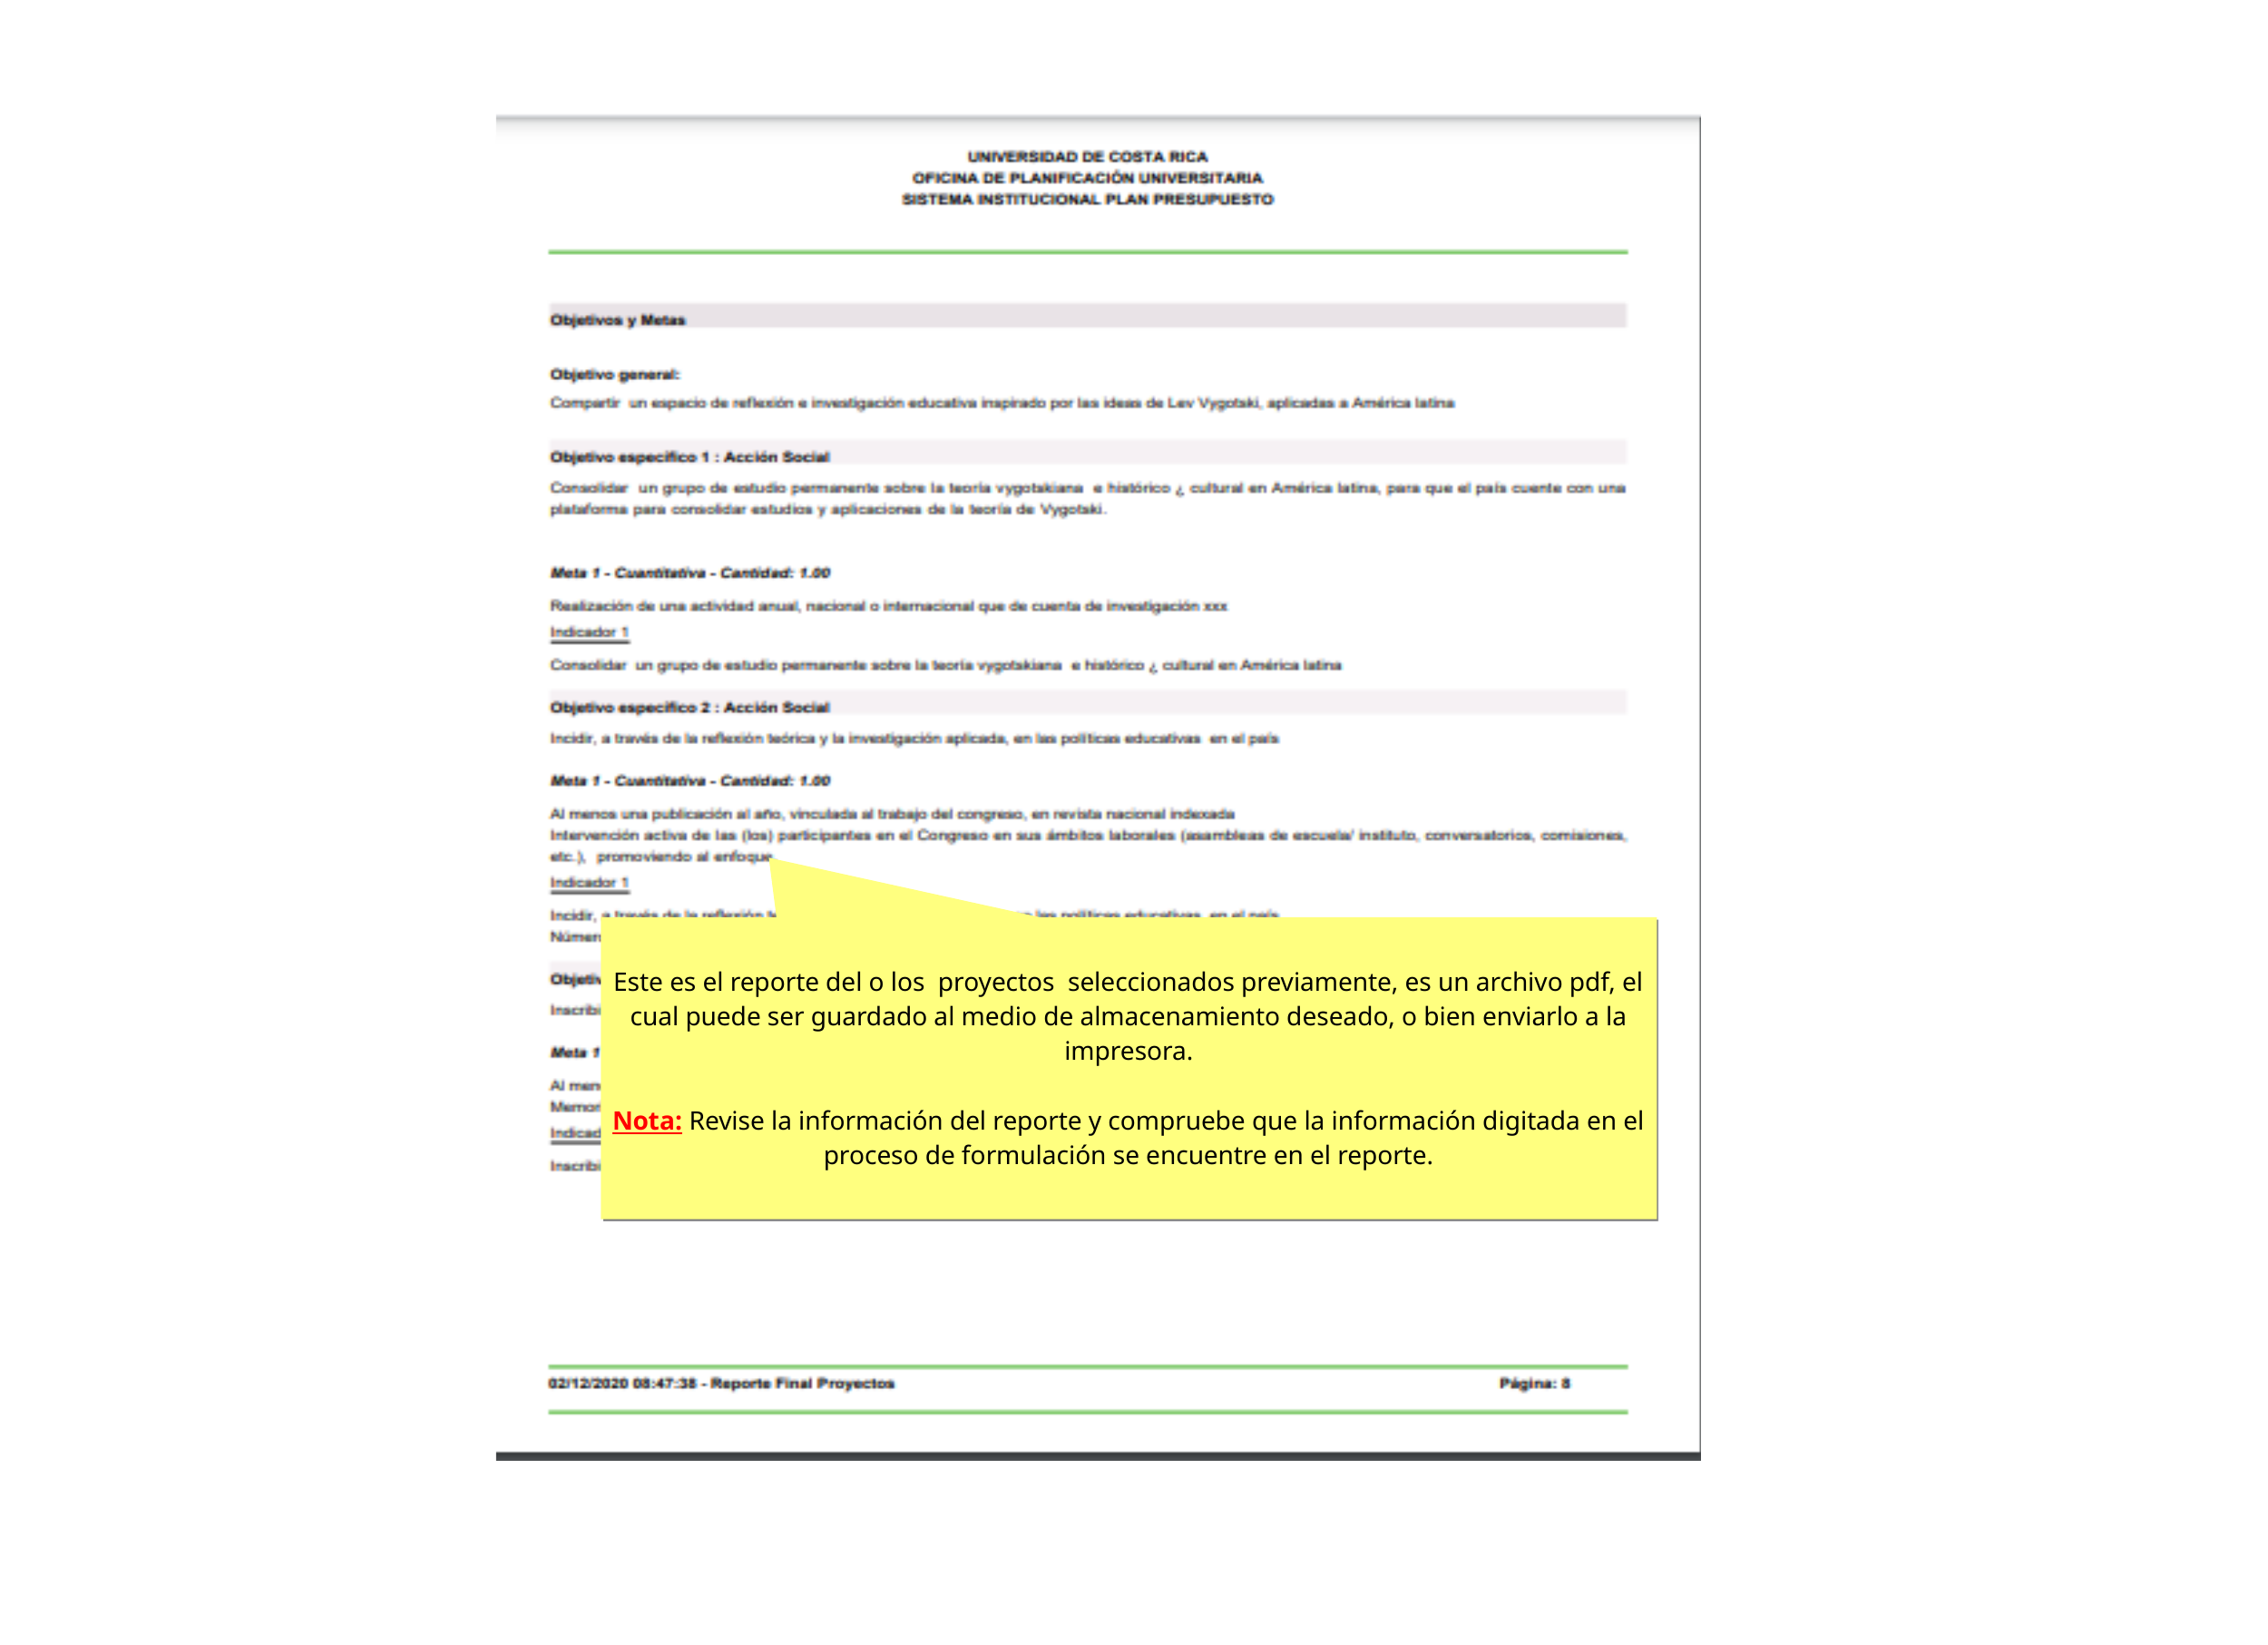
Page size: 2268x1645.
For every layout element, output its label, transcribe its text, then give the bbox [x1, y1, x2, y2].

text_box Este es el reporte del o los proyectos seleccionados previamente, es un archivo pdf, el cual puede ser guardado al medio de almacenamiento deseado, o bien enviarlo a la impresora. Nota: Revise la información del reporte y compruebe que la información digitada en el proceso de formulación se encuentre en el reporte. [601, 857, 1657, 1219]
picture [495, 110, 1702, 1461]
